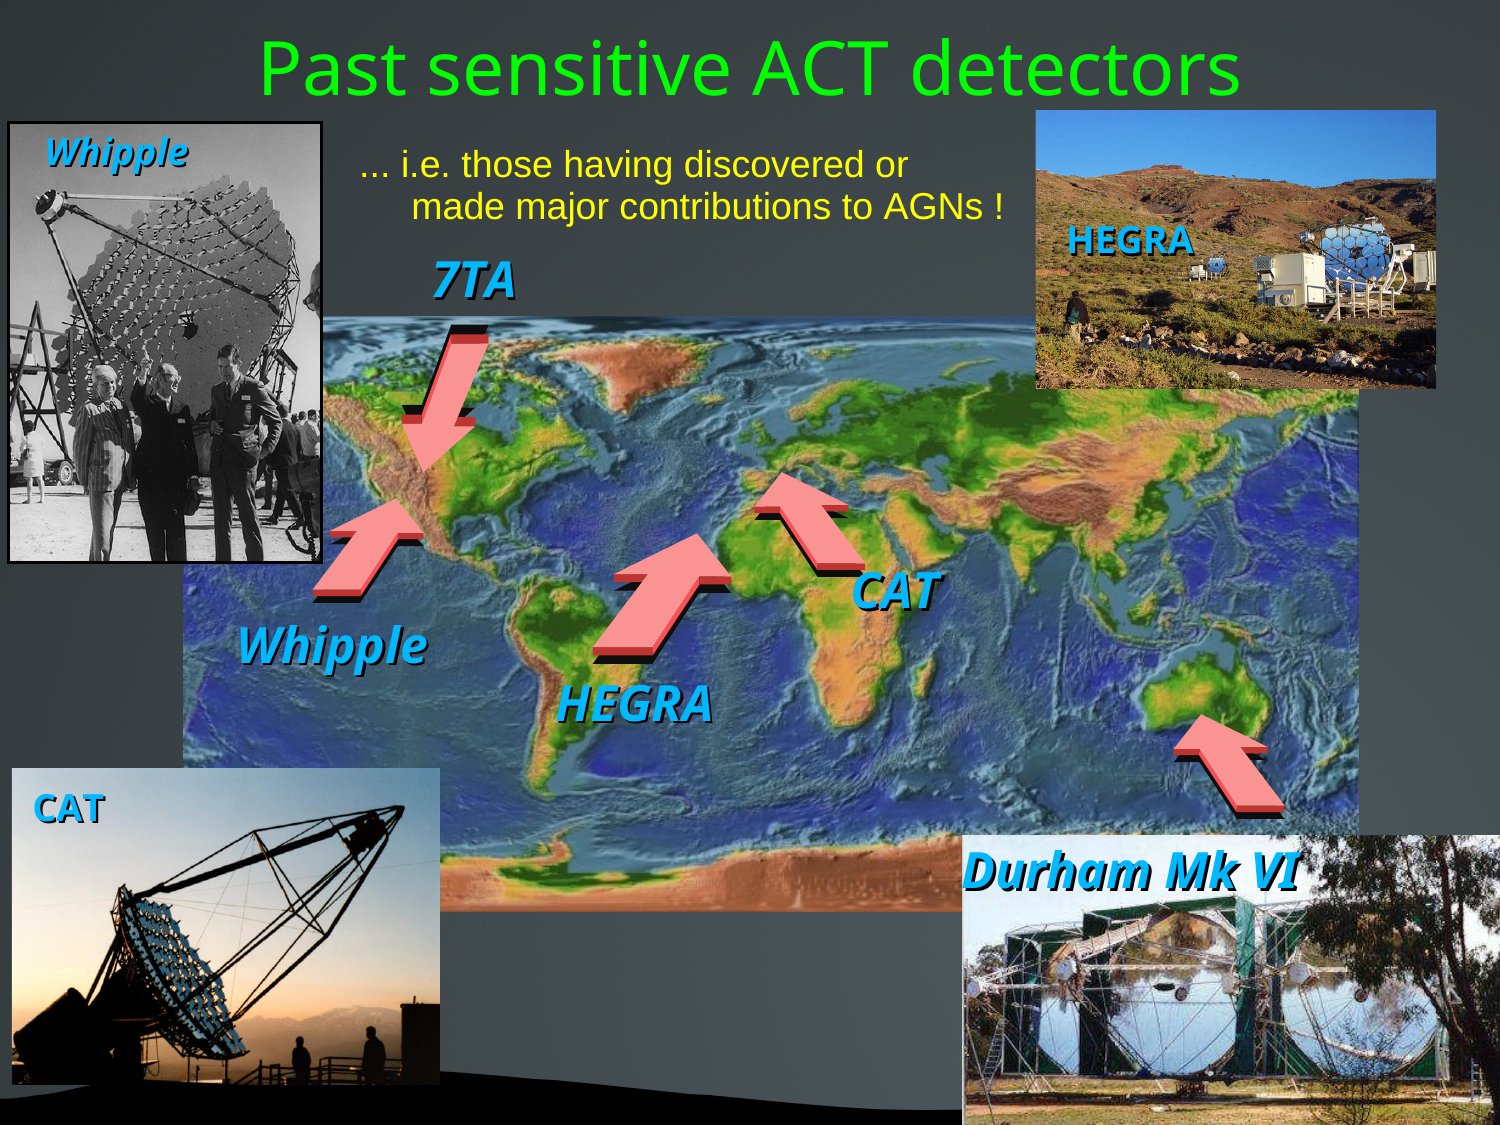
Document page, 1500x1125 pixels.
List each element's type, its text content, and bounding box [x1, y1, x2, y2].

text_box 7TA [416, 237, 739, 331]
text_box CAT [835, 548, 1037, 642]
text_box HEGRA [1051, 206, 1229, 260]
text_box Durham Mk VI [946, 827, 1361, 922]
text_box ... i.e. those having discovered or made major contributions to AGNs ! [344, 135, 1040, 237]
text_box CAT [17, 773, 223, 850]
picture [0, 0, 1500, 1125]
title Past sensitive ACT detectors [75, 15, 1425, 119]
text_box Whipple [29, 118, 235, 194]
text_box HEGRA [540, 660, 769, 755]
text_box Whipple [221, 602, 478, 697]
